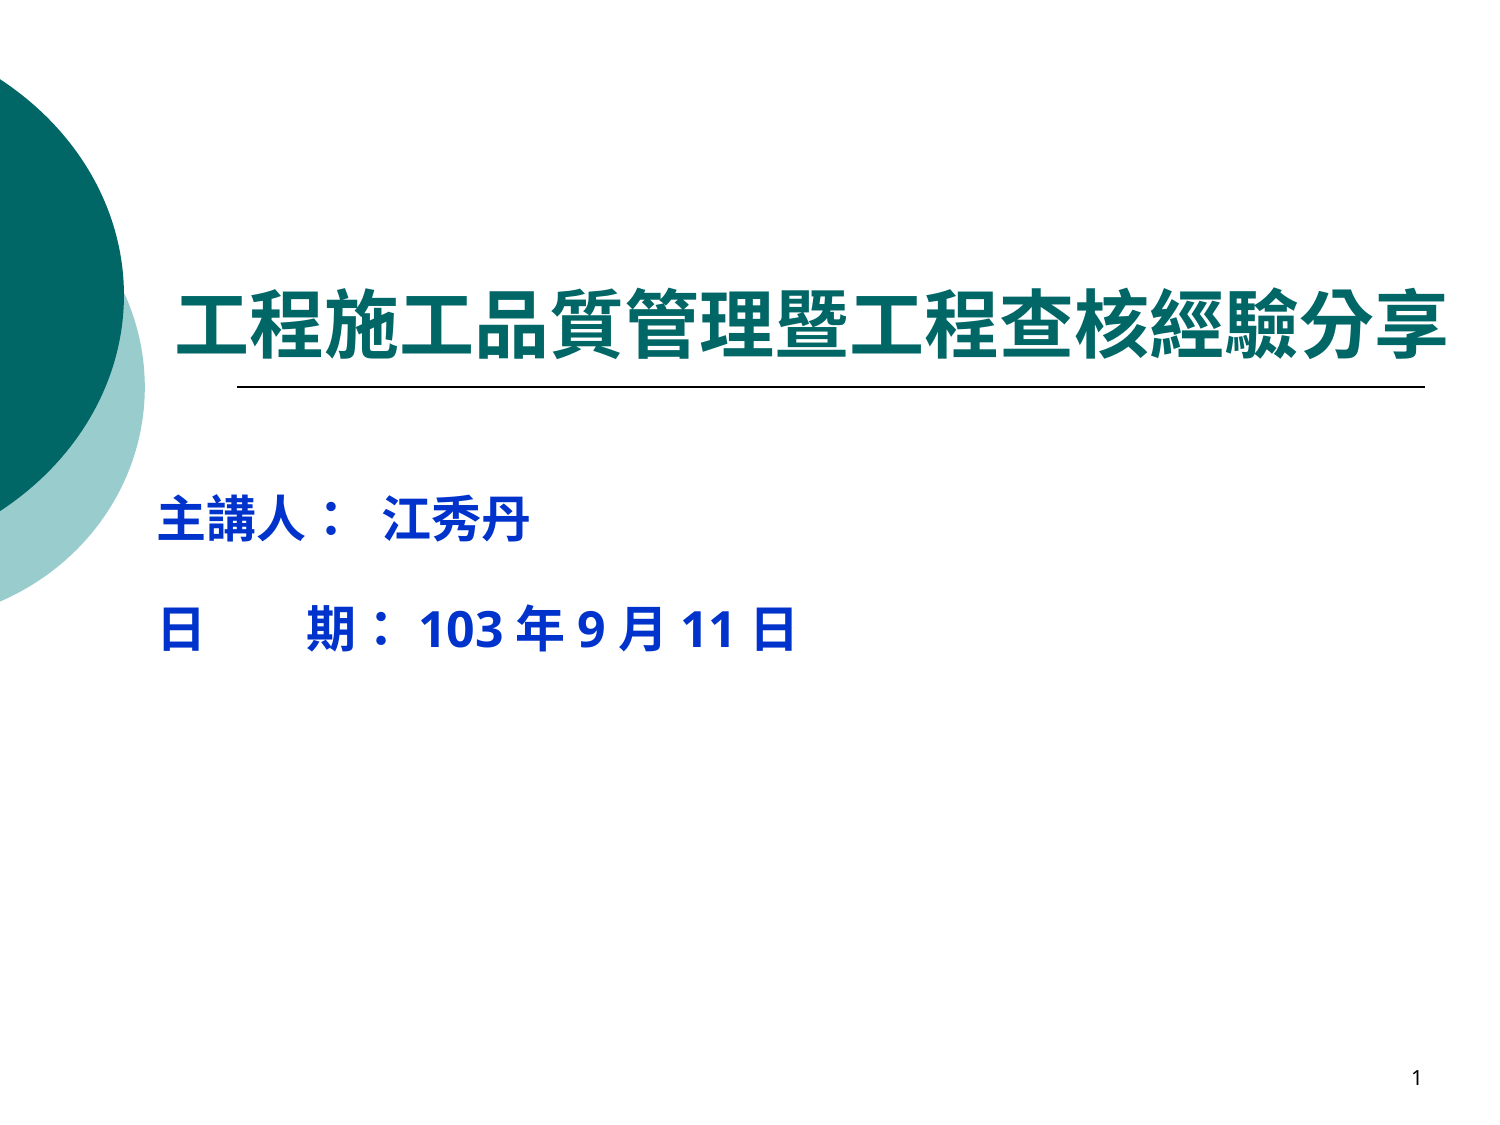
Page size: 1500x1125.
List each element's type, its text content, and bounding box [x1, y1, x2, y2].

title 工程施工品質管理暨工程查核經驗分享 [159, 243, 1465, 376]
text_box 主講人： 江秀丹 日 期：103年9月11日 [104, 479, 814, 665]
